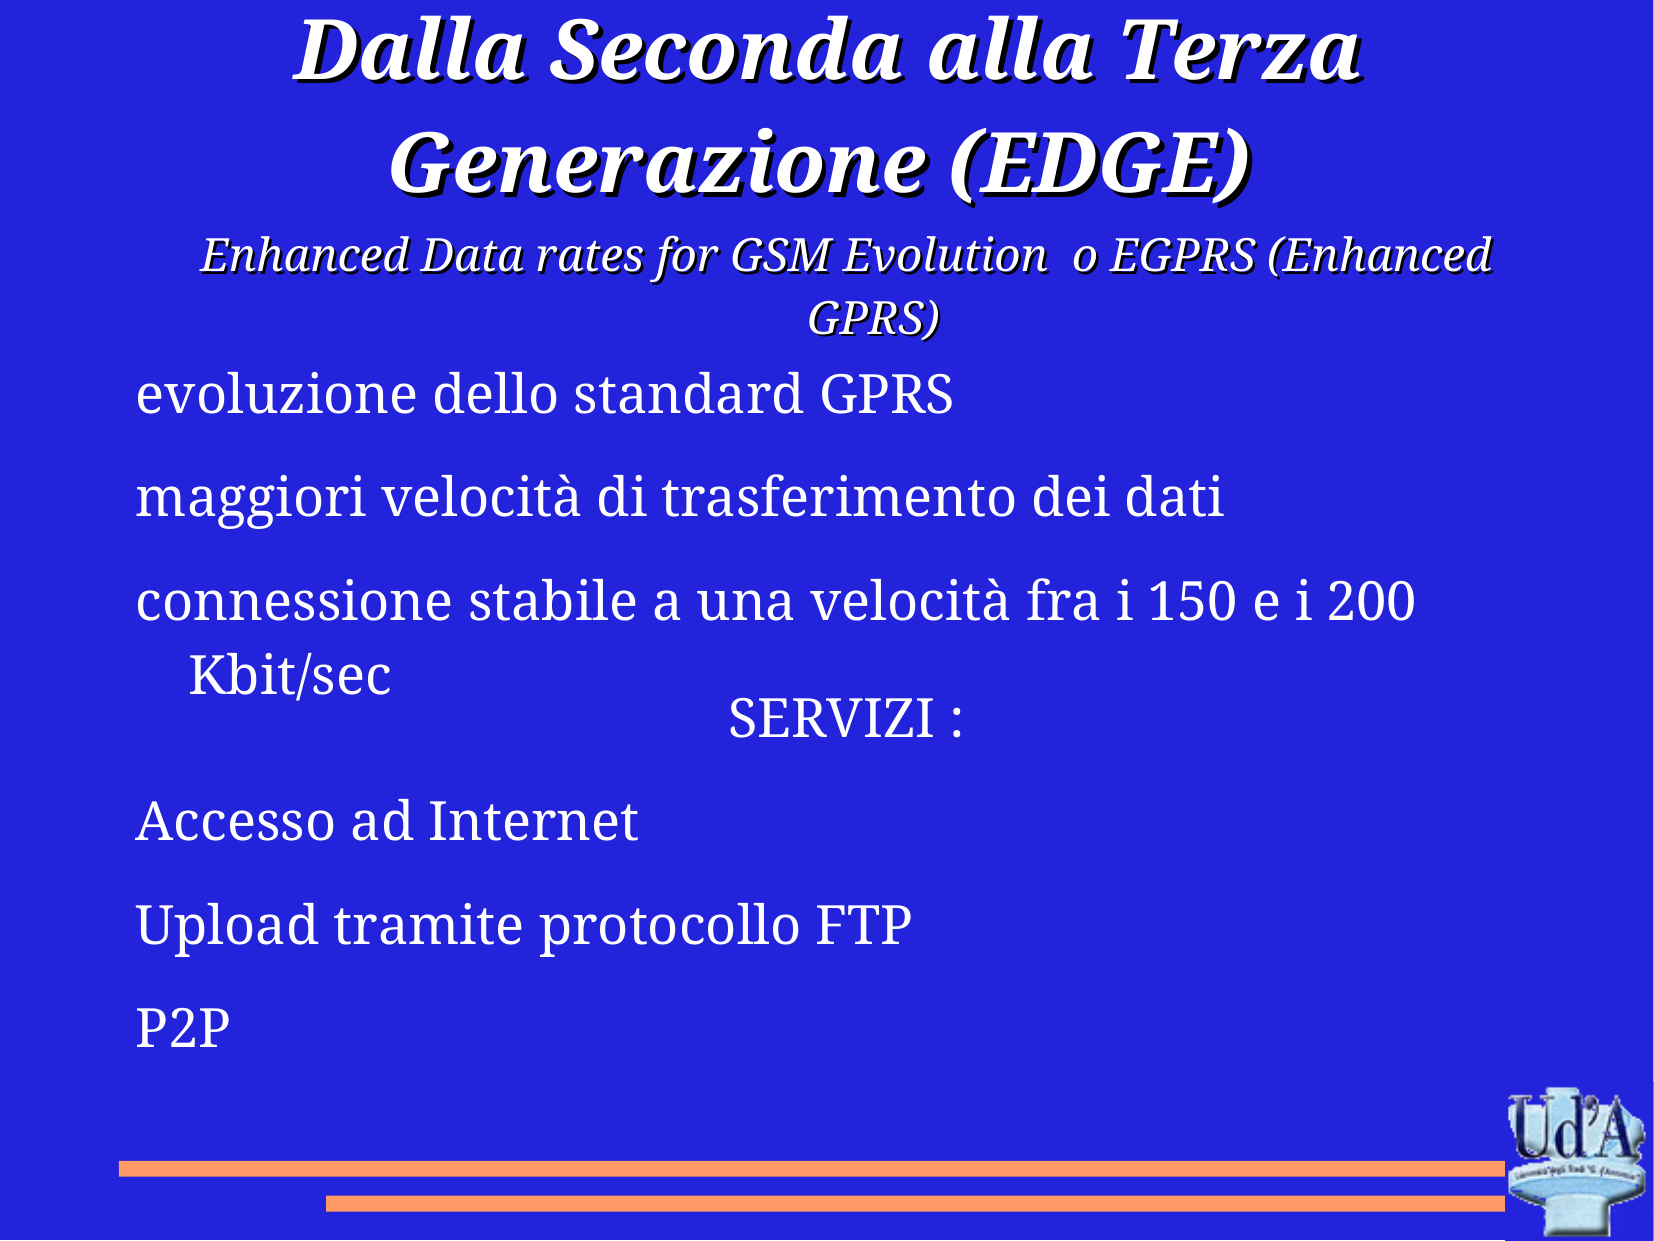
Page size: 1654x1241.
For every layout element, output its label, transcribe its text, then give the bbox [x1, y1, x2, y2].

title Dalla Seconda alla Terza Generazione (EDGE) [123, 0, 1536, 208]
list SERVIZI : Accesso ad Internet Upload tramite protocollo FTP P2P [118, 679, 1558, 1181]
picture [1505, 1082, 1654, 1241]
list Enhanced Data rates for GSM Evolution o EGPRS (Enhanced GPRS) [118, 222, 1558, 330]
list evoluzione dello standard GPRS maggiori velocità di trasferimento dei dati connessione stabile a una velocità fra i 150 e i 200 Kbit/sec [118, 355, 1558, 679]
